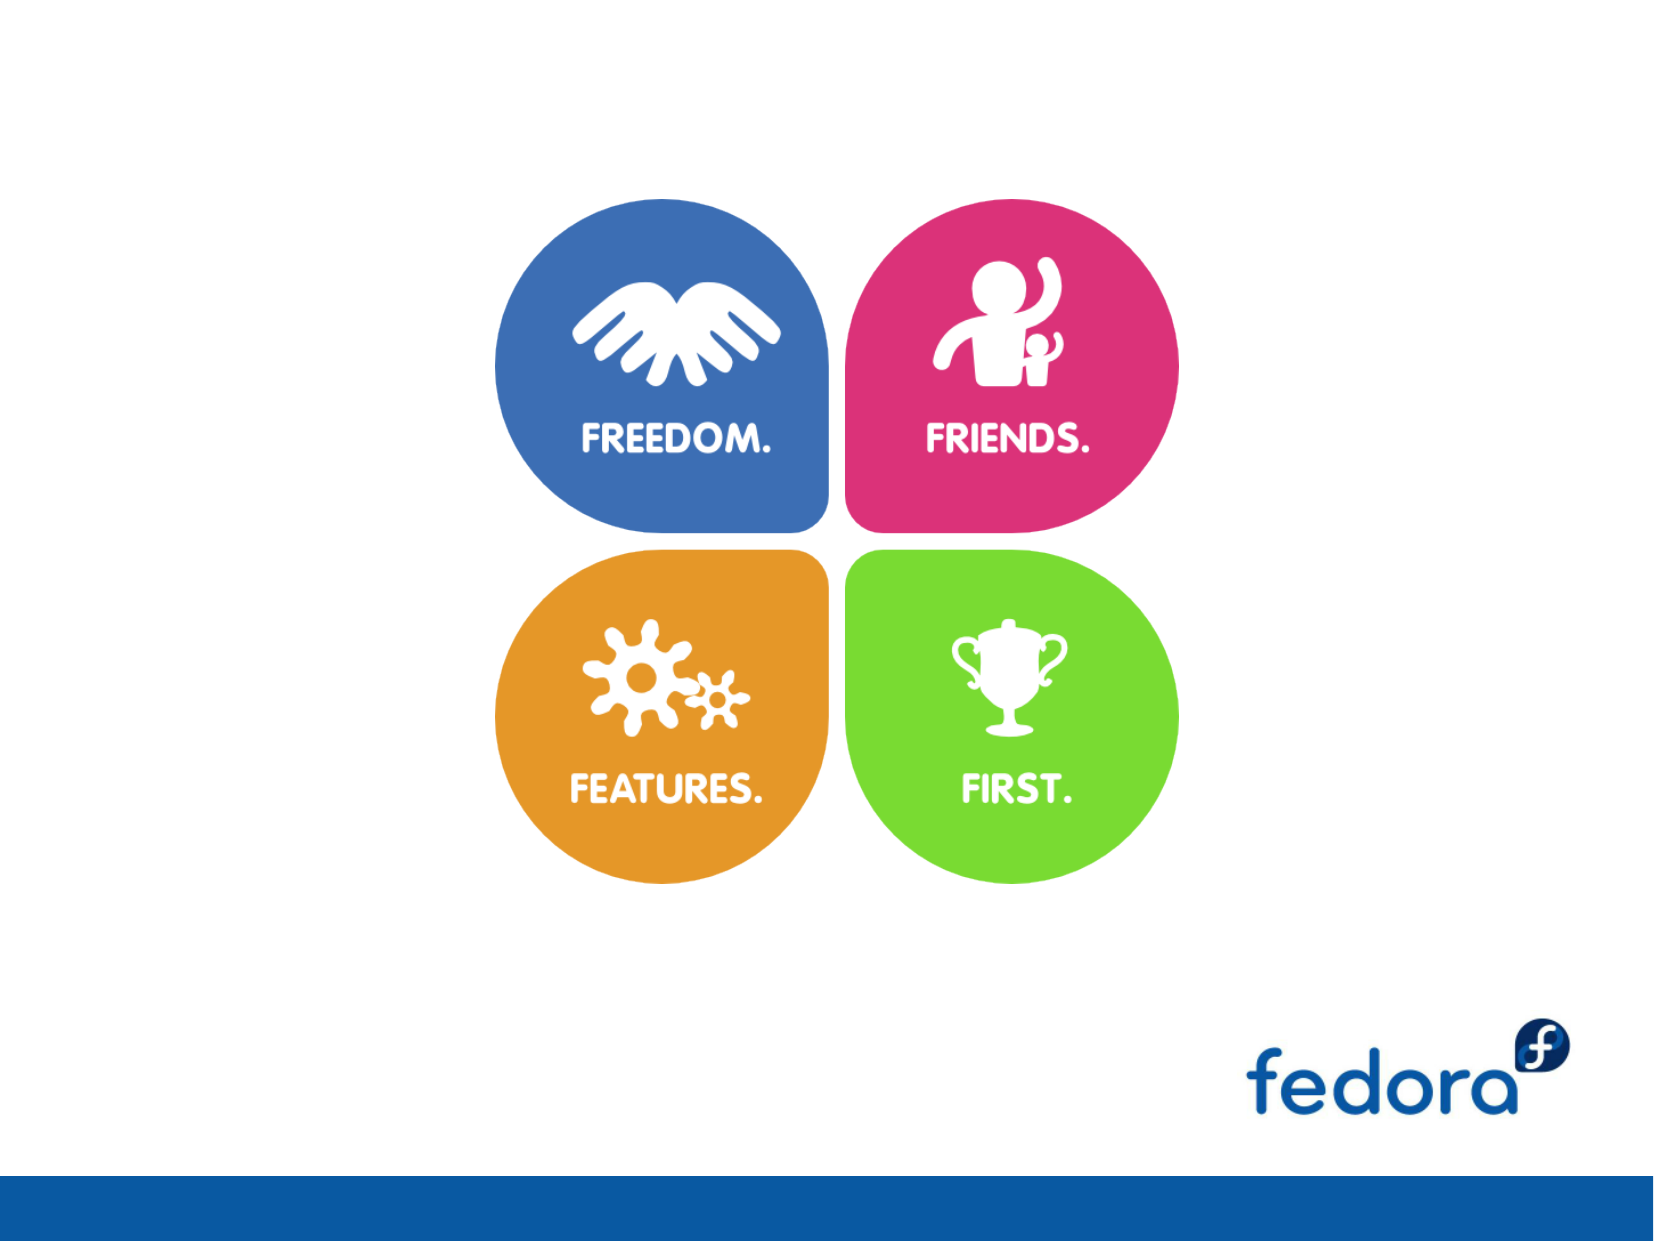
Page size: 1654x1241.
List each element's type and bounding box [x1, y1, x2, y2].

picture [495, 199, 1179, 884]
picture [0, 1176, 1654, 1241]
picture [1237, 1010, 1576, 1125]
